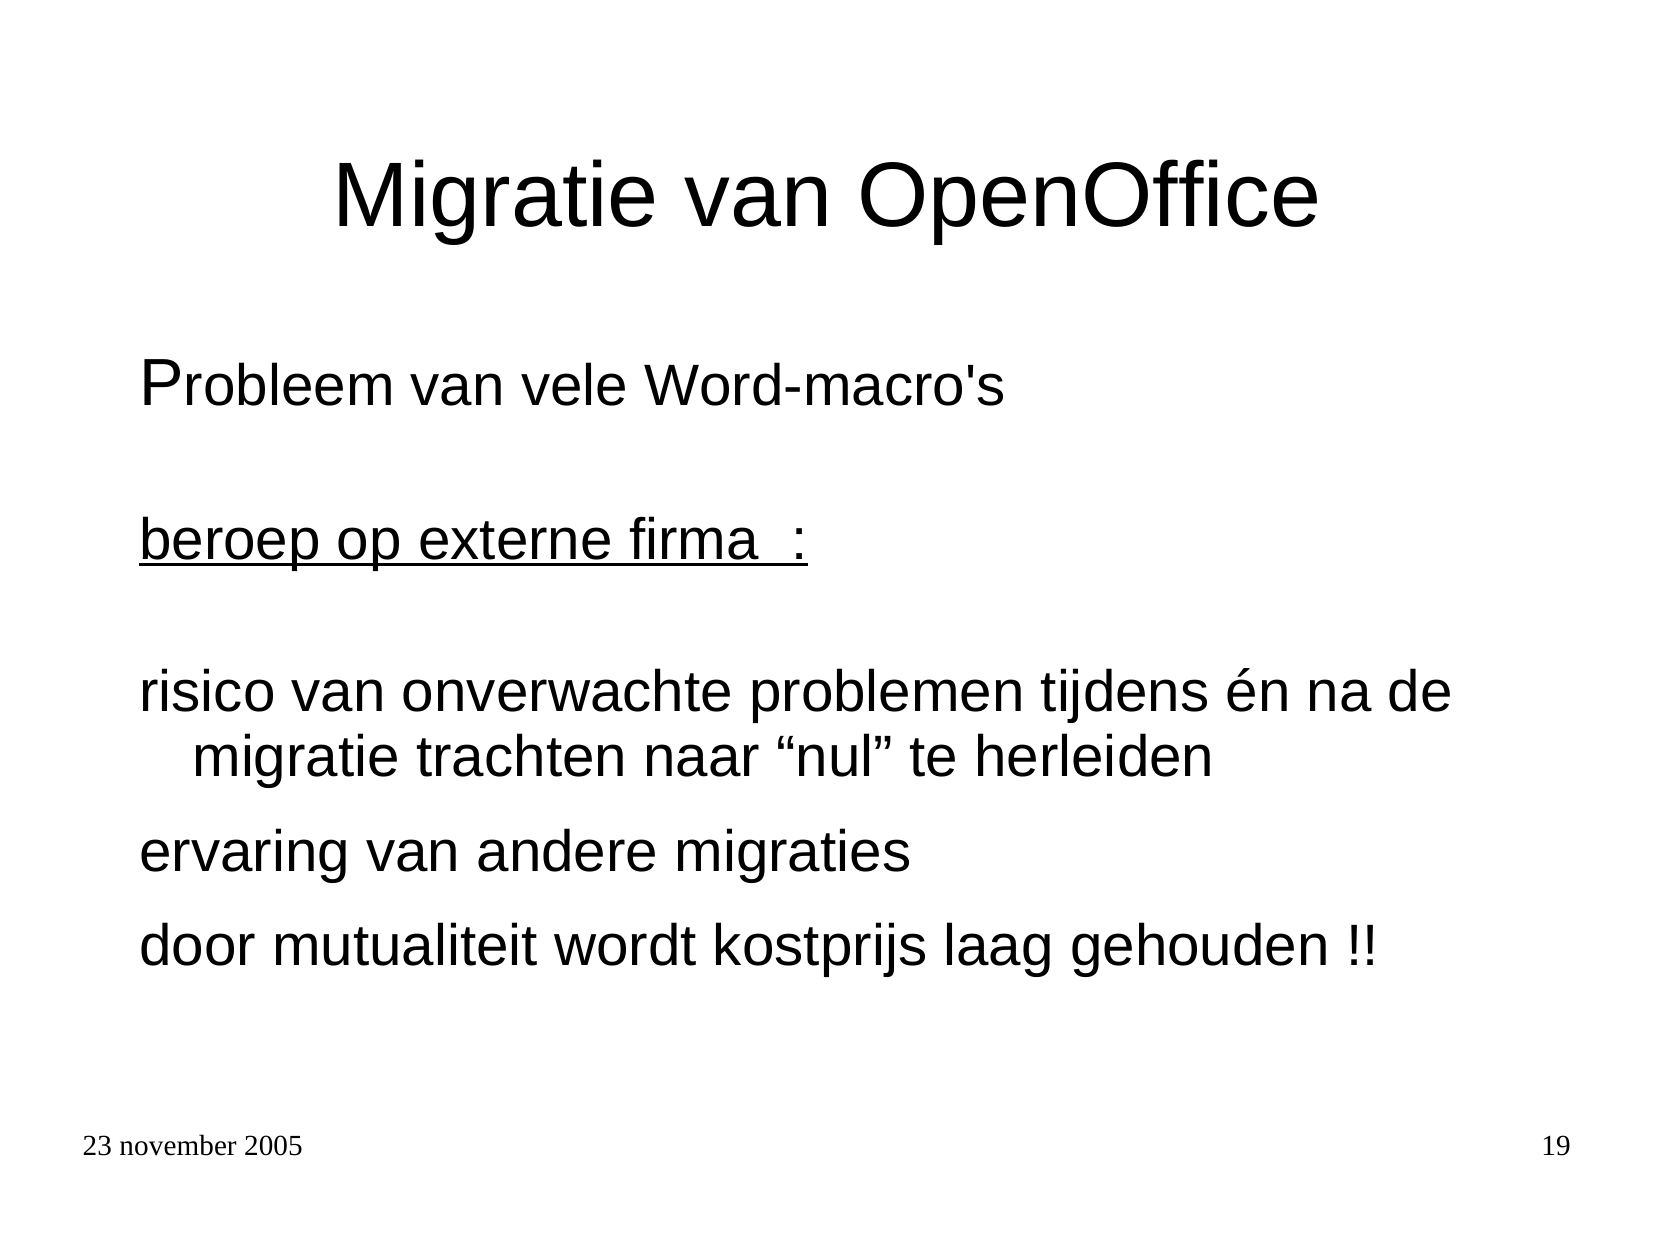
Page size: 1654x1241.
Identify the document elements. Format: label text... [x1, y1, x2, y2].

title Migratie van OpenOffice [121, 91, 1534, 299]
list Probleem van vele Word-macro's beroep op externe firma : risico van onverwachte problemen tijdens én na de migratie trachten naar “nul” te herleiden ervaring van andere migraties door mutualiteit wordt kostprijs laag gehouden !! [121, 344, 1534, 1034]
